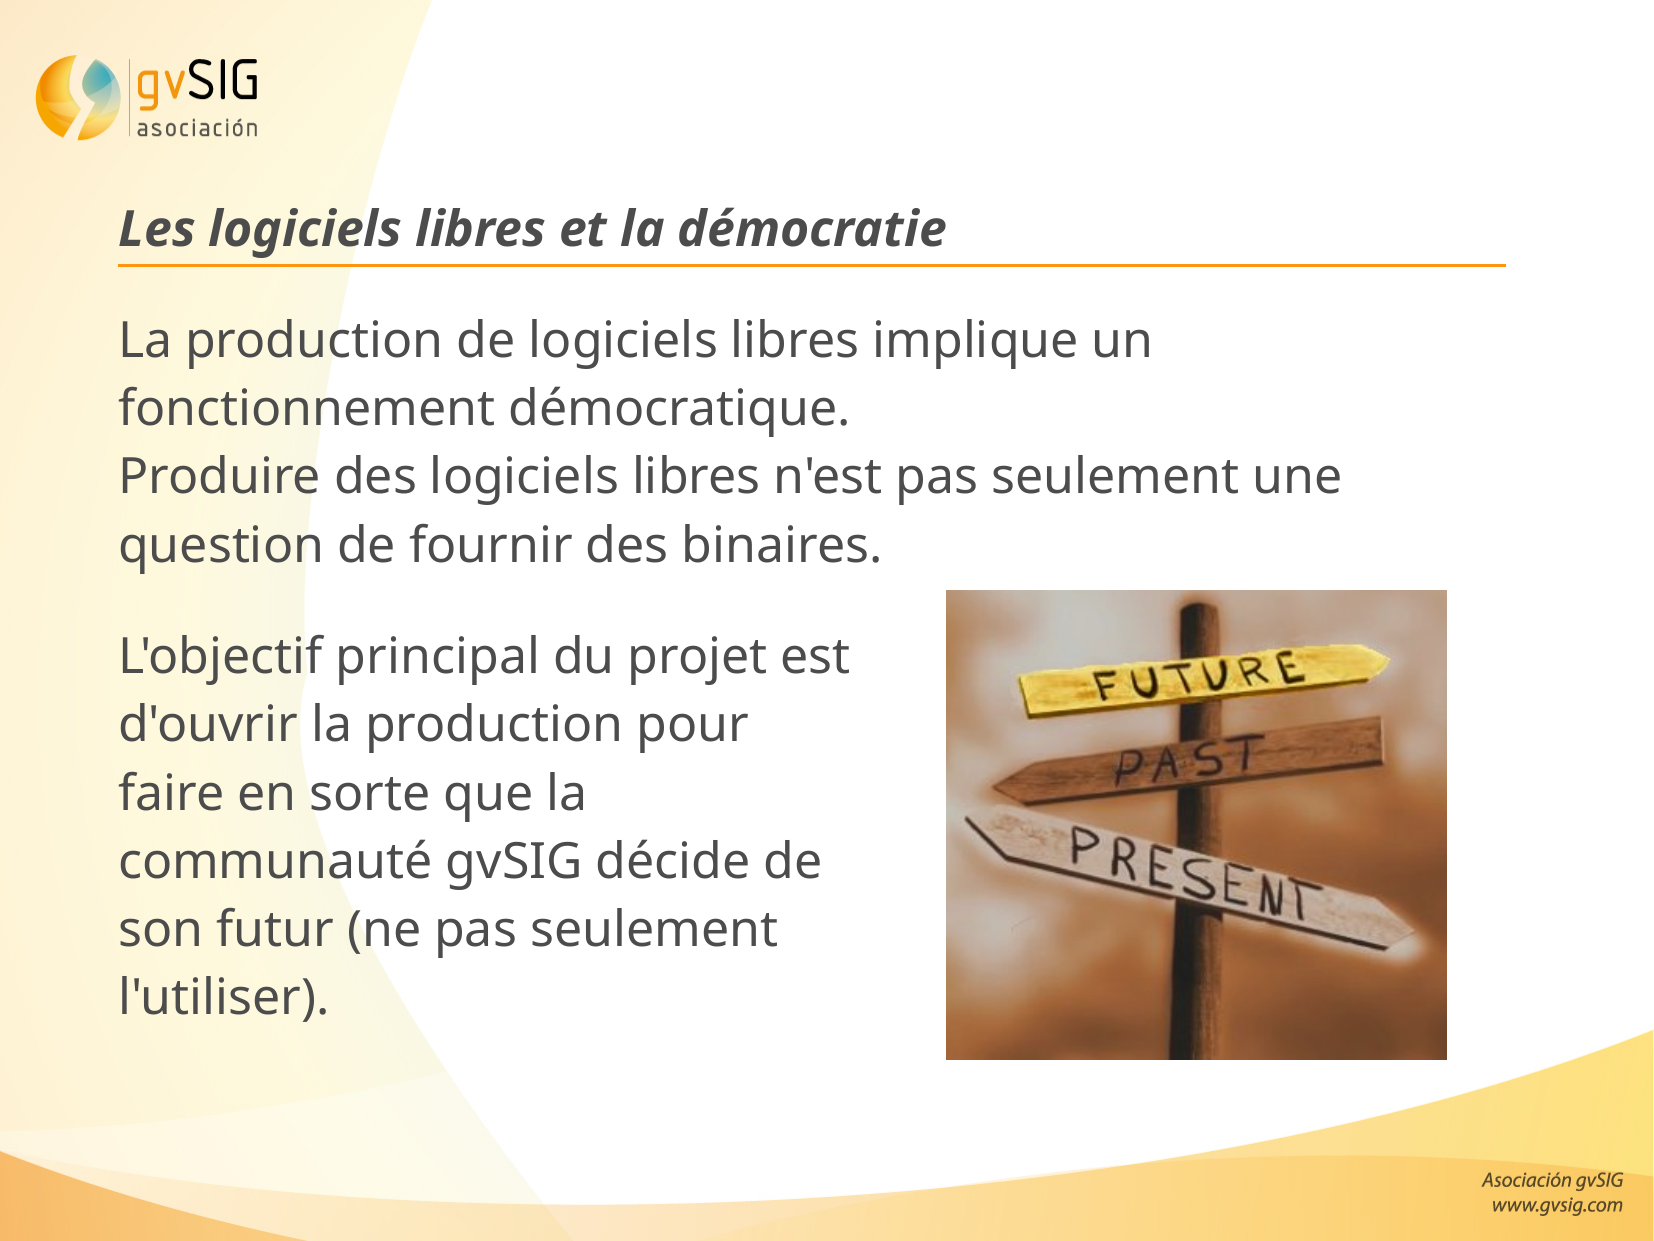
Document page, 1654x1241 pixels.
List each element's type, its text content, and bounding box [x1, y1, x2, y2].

title Les logiciels libres et la démocratie [118, 177, 1607, 276]
picture [0, 0, 1654, 1241]
text_box La production de logiciels libres implique un fonctionnement démocratique. Produire des logiciels libres n'est pas seulement une question de fournir des binaires. [118, 323, 1518, 557]
text_box L'objectif principal du projet est d'ouvrir la production pour faire en sorte que la communauté gvSIG décide de son futur (ne pas seulement l'utiliser). [118, 650, 868, 1000]
